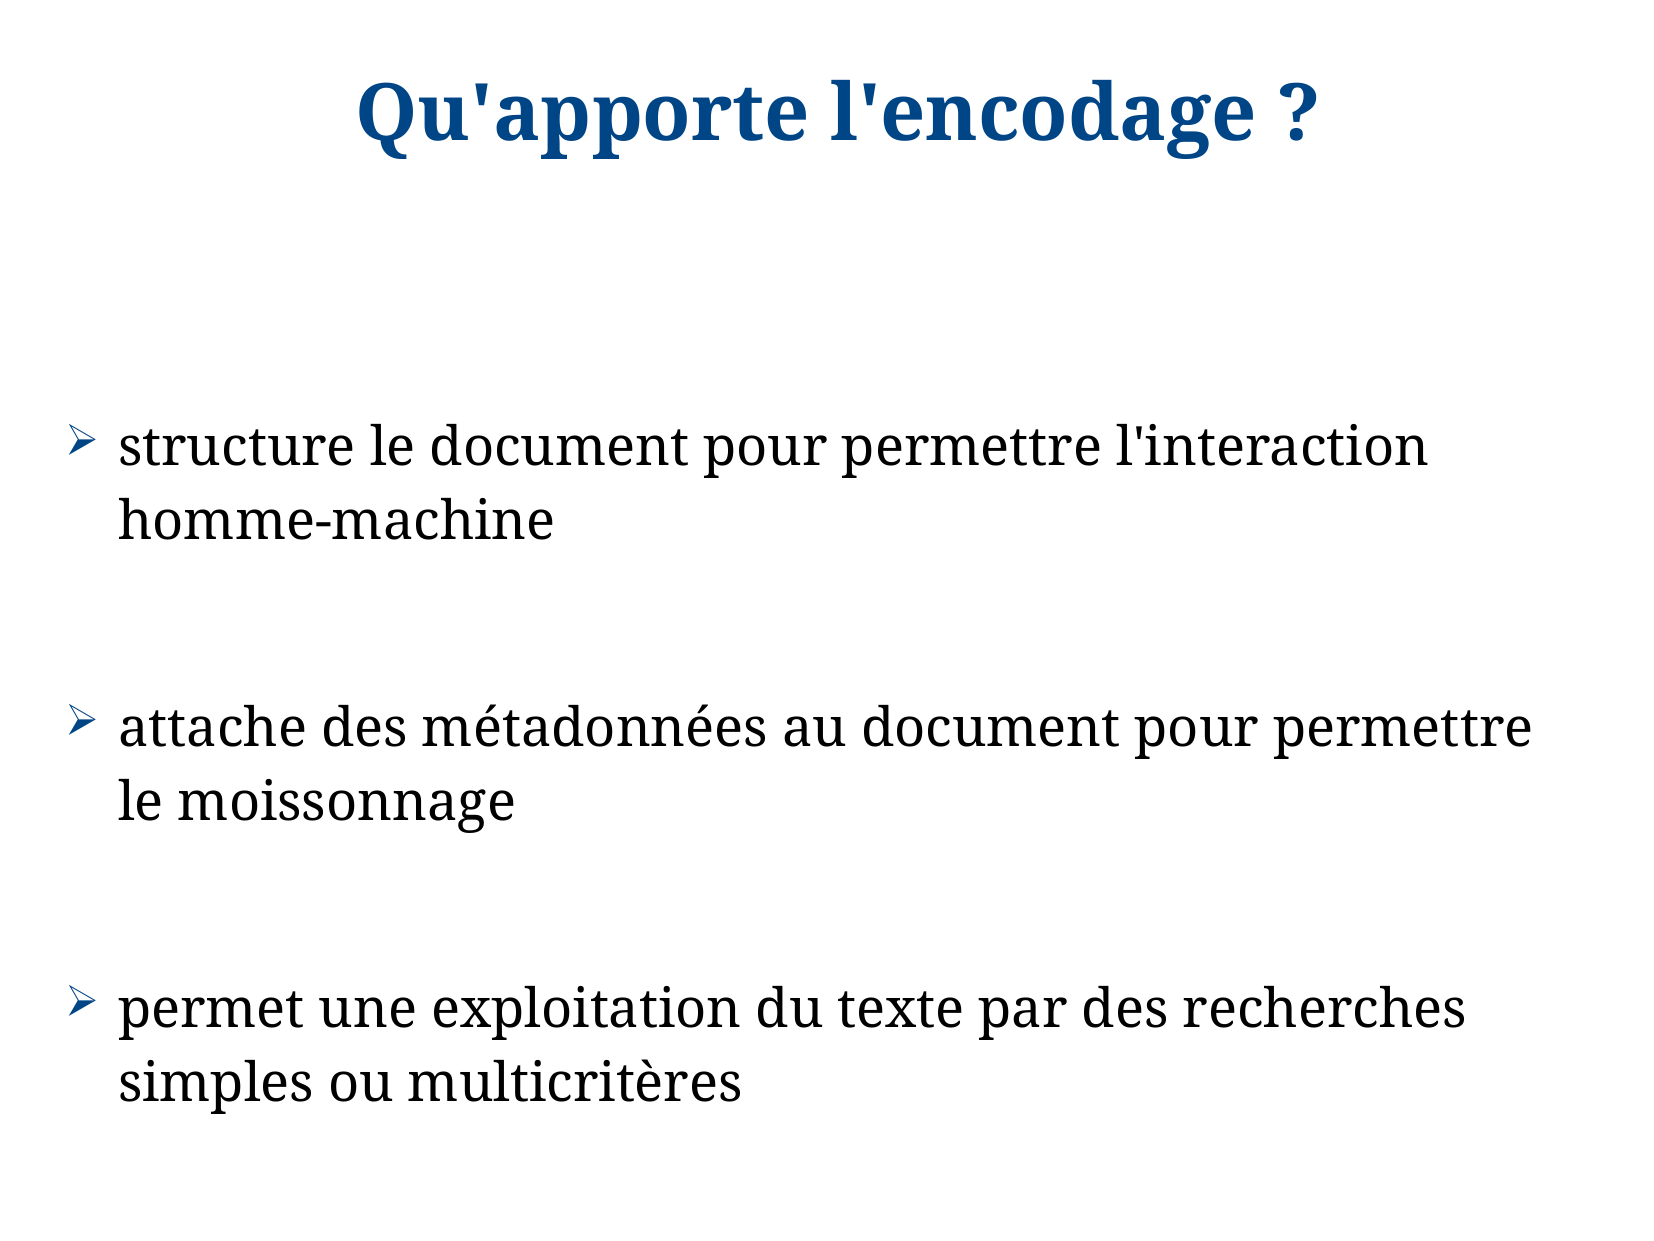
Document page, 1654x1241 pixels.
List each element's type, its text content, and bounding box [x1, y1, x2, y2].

list structure le document pour permettre l'interaction homme-machine attache des métadonnées au document pour permettre le moissonnage permet une exploitation du texte par des recherches simples ou multicritères [47, 200, 1583, 1016]
title Qu'apporte l'encodage ? [94, 35, 1583, 184]
